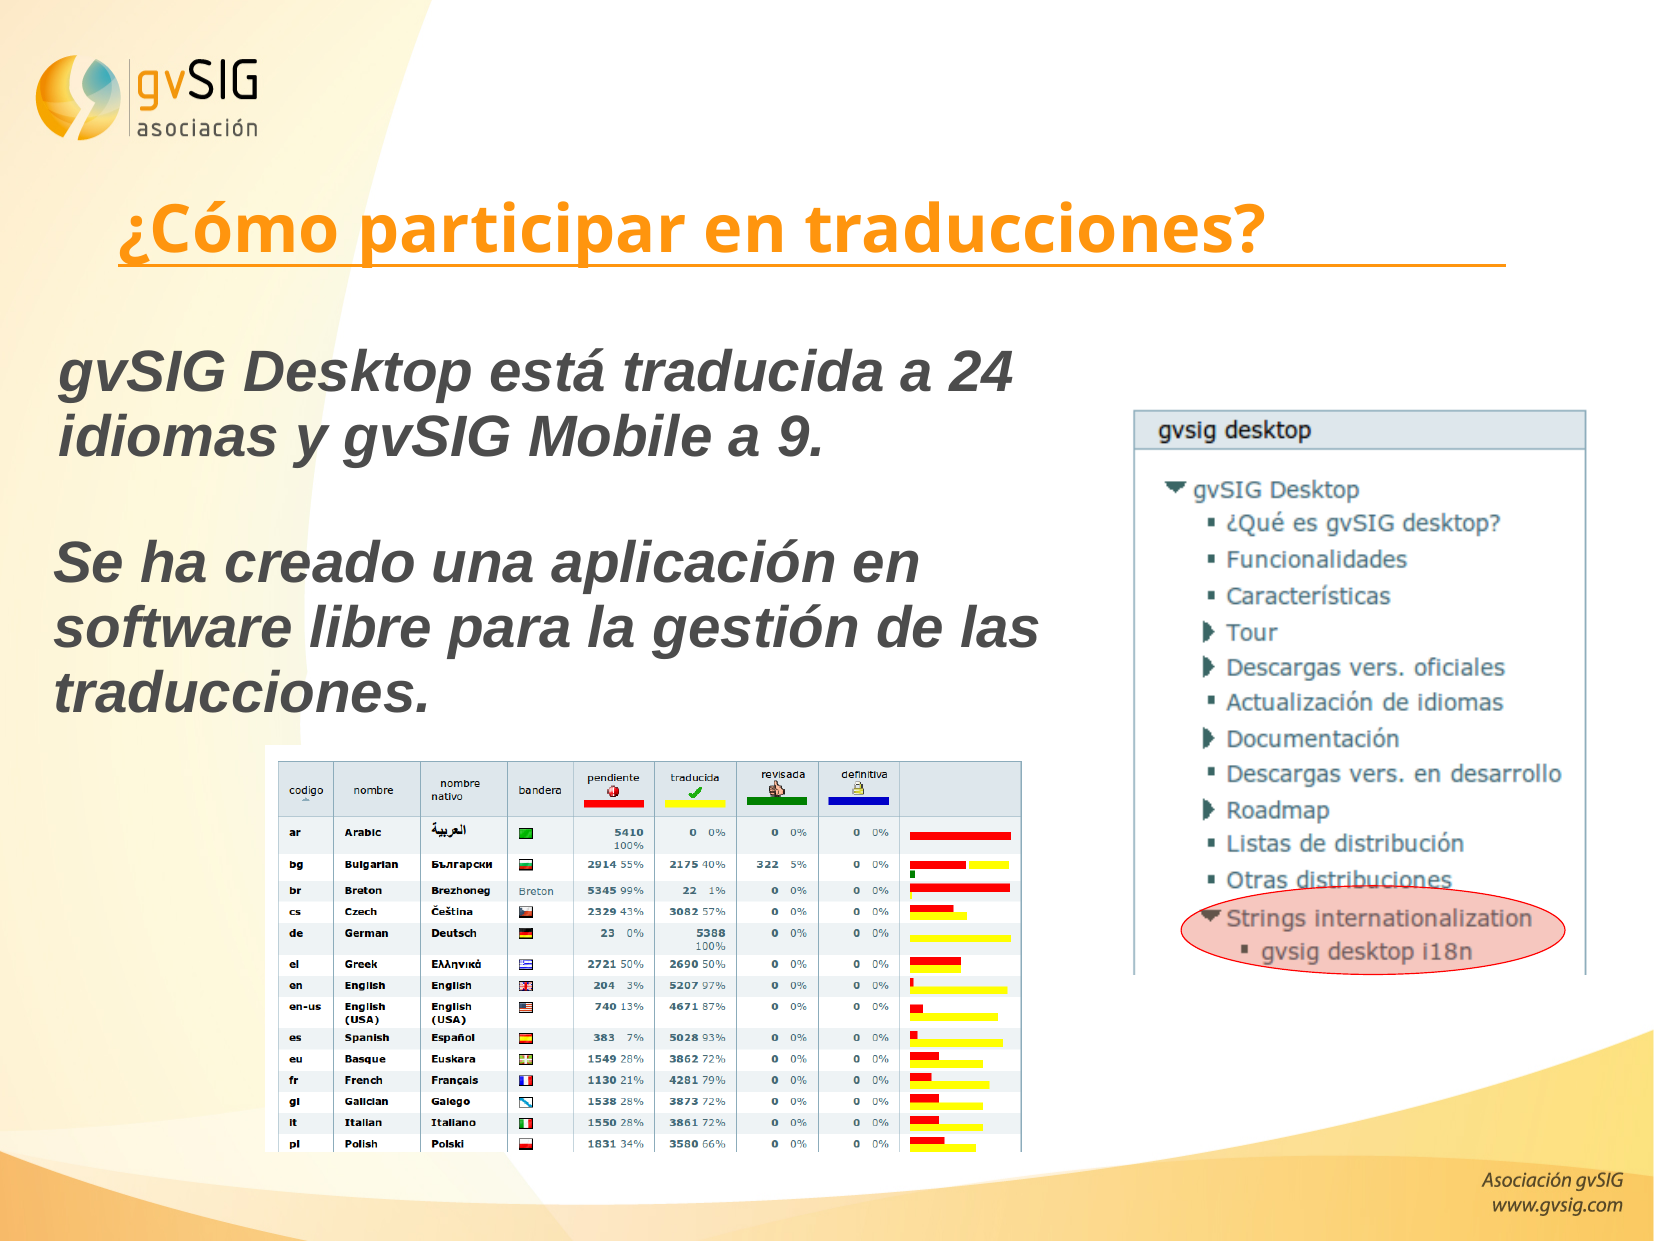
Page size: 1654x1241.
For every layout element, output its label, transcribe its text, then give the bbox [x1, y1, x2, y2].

title Se ha creado una aplicación en software libre para la gestión de las traducciones. [53, 527, 1122, 727]
title gvSIG Desktop está traducida a 24 idiomas y gvSIG Mobile a 9. [59, 337, 1093, 470]
title ¿Cómo participar en traducciones? [118, 177, 1607, 276]
text_box [1181, 885, 1566, 975]
picture [0, 0, 1654, 1241]
